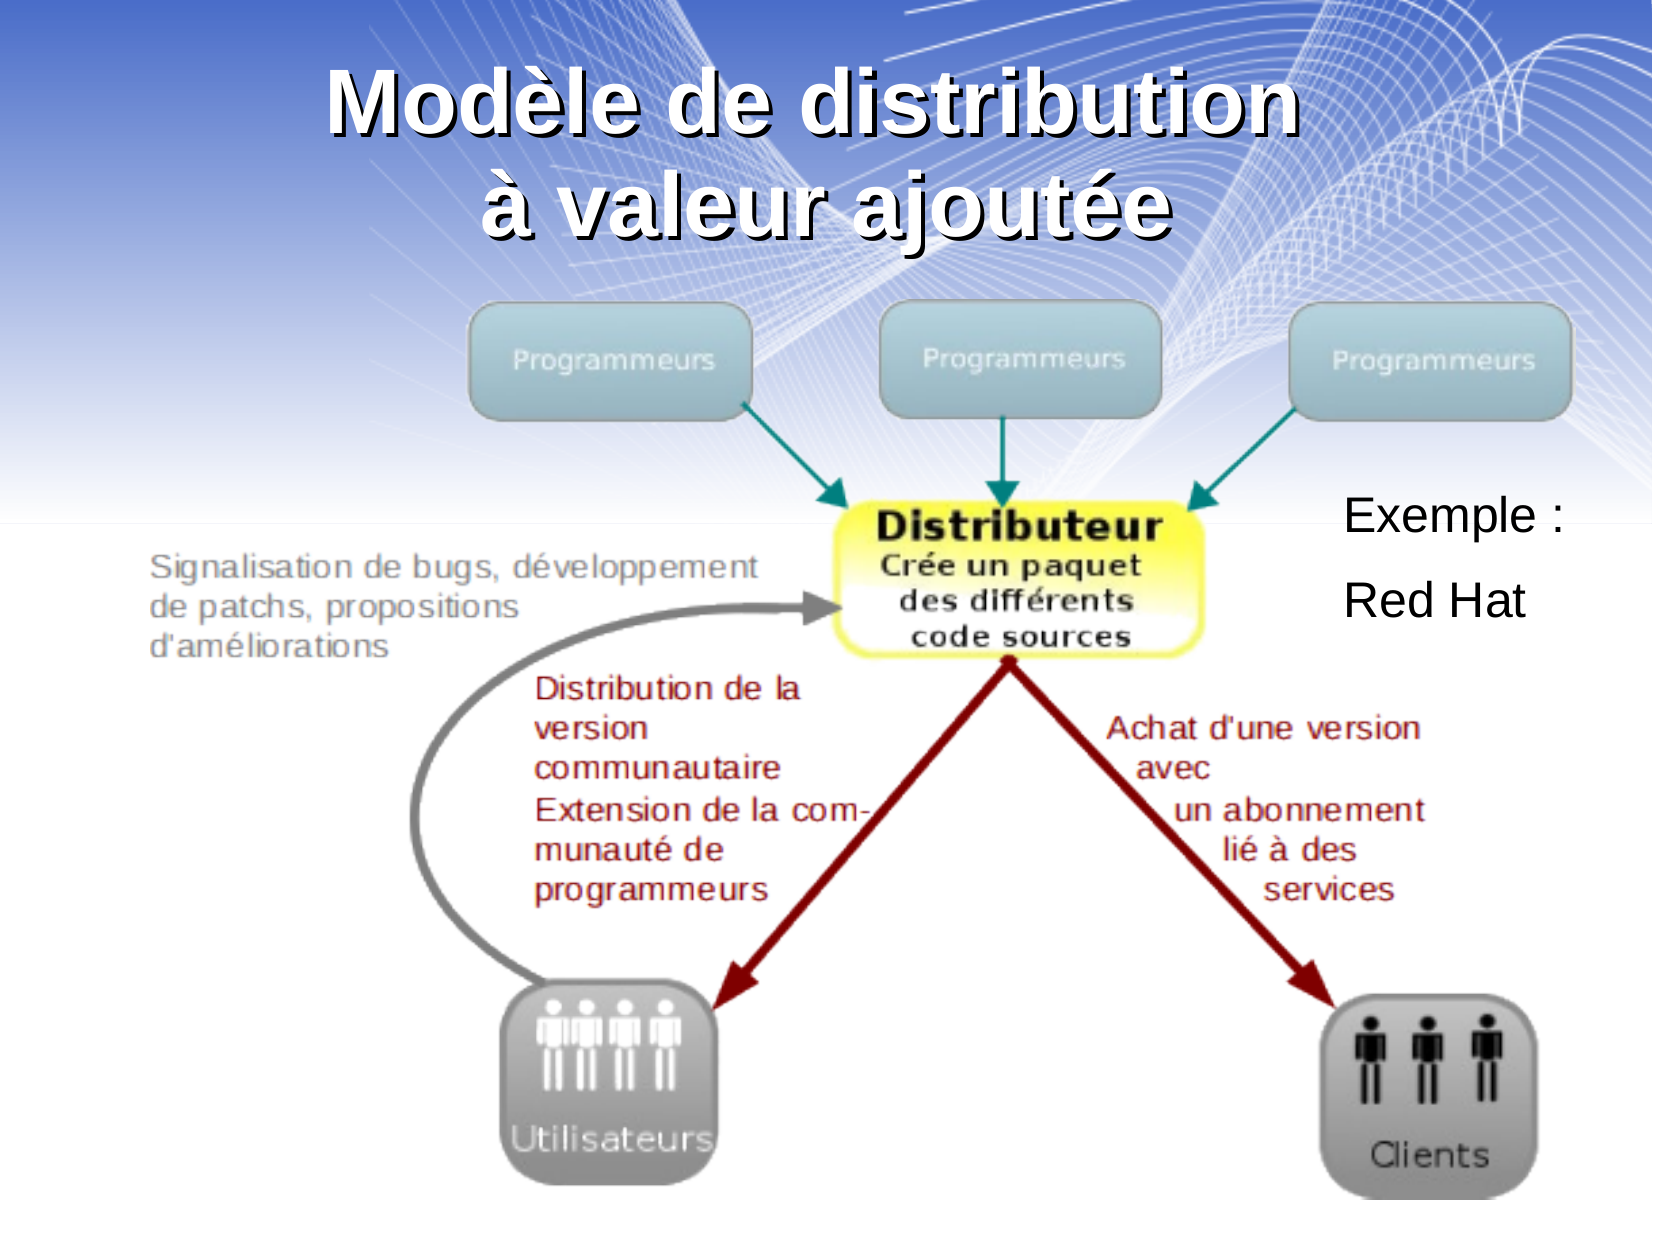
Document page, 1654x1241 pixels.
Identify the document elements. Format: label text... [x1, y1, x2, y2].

picture [16, 0, 1654, 1230]
title Modèle de distribution à valeur ajoutée [82, 35, 1571, 271]
list Exemple : Red Hat [1237, 487, 1576, 642]
